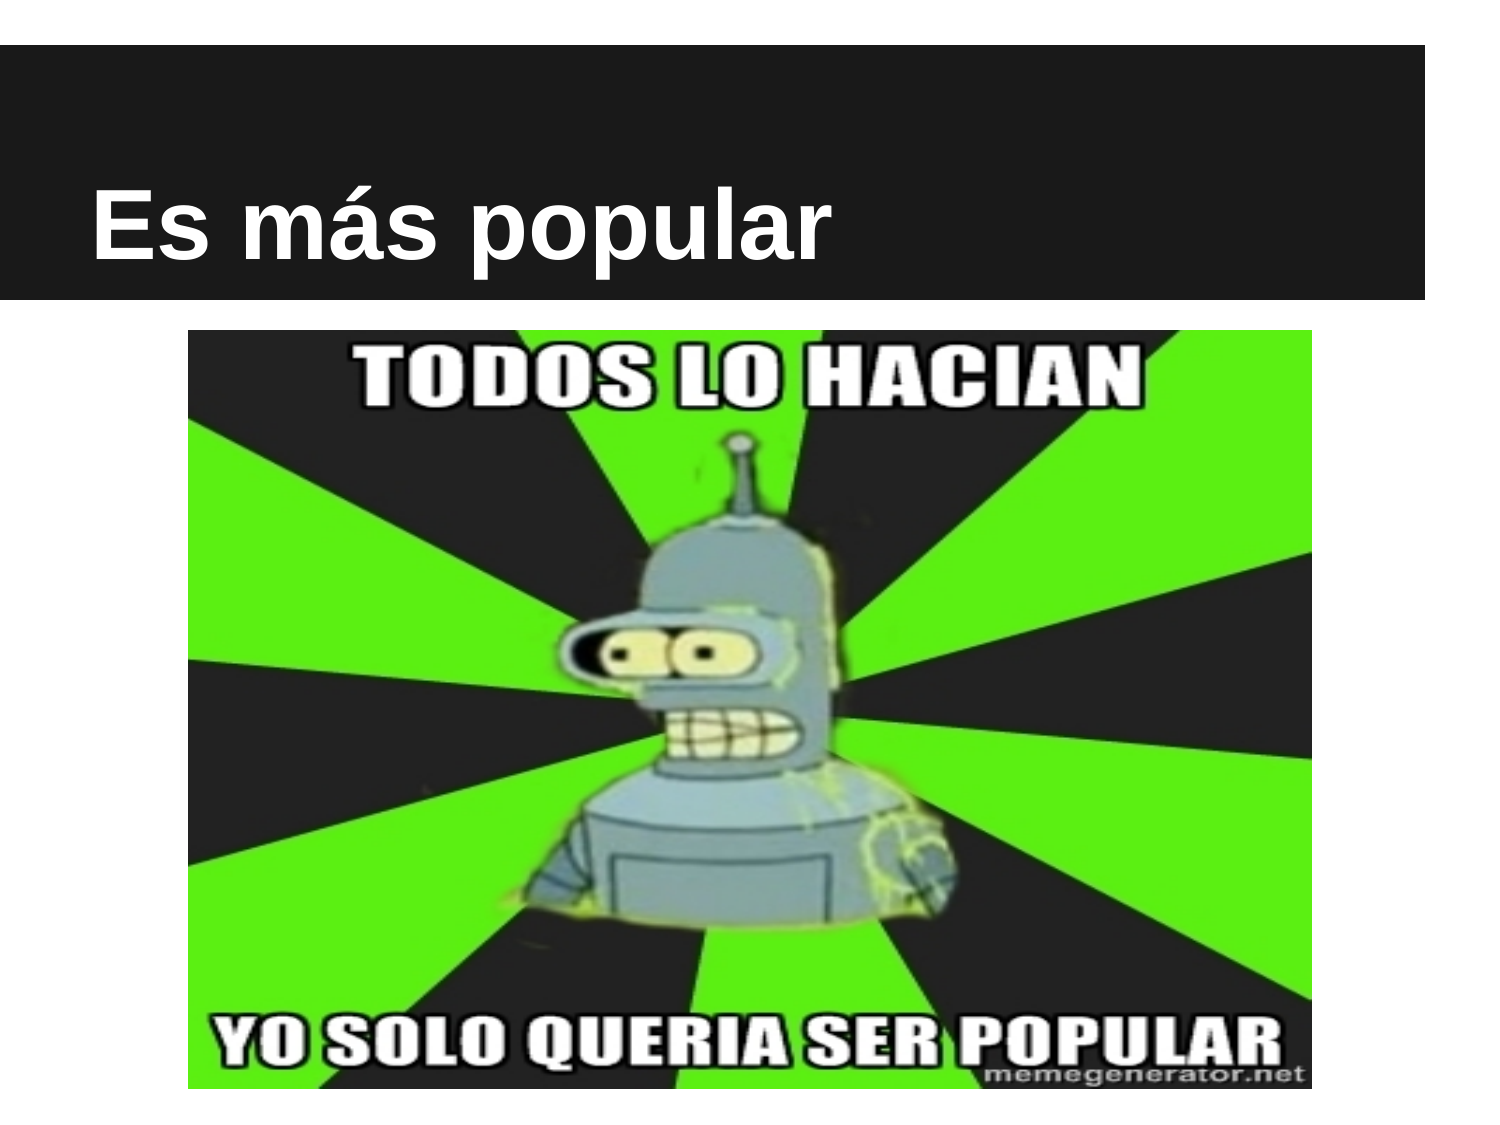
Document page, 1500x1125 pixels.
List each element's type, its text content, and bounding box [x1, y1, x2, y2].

title Es más popular [75, 45, 1426, 295]
picture [188, 330, 1312, 1089]
